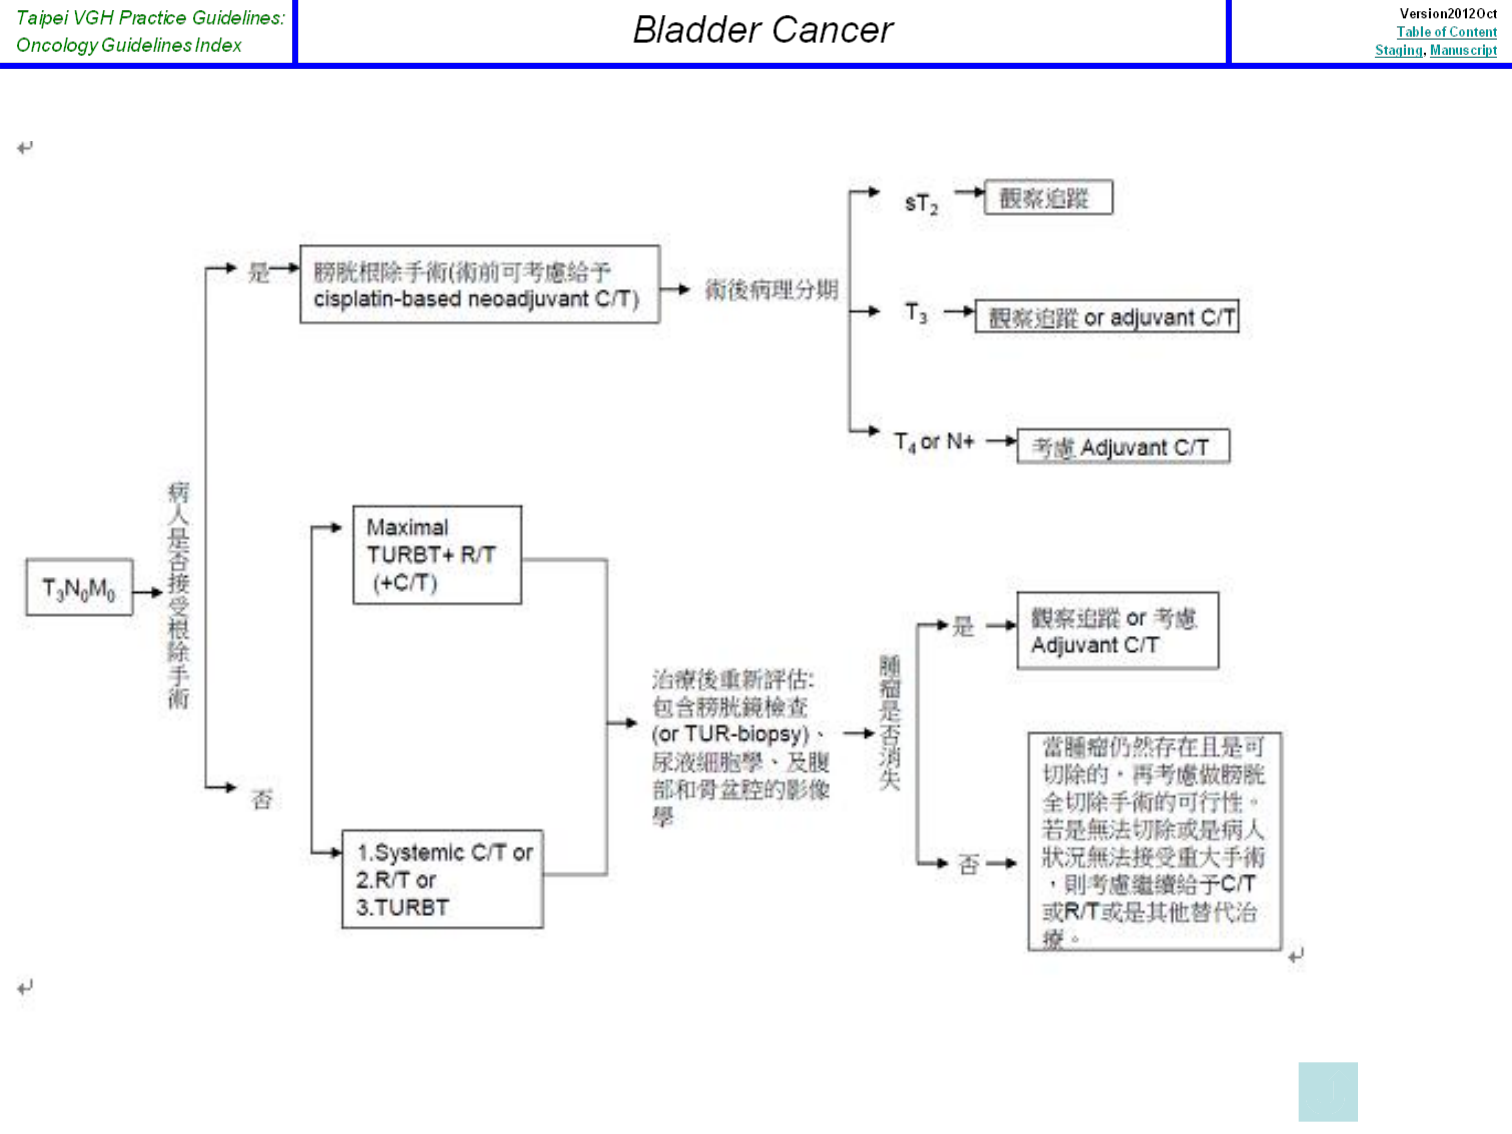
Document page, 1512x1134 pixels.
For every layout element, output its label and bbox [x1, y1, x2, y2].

picture [0, 141, 1430, 1052]
